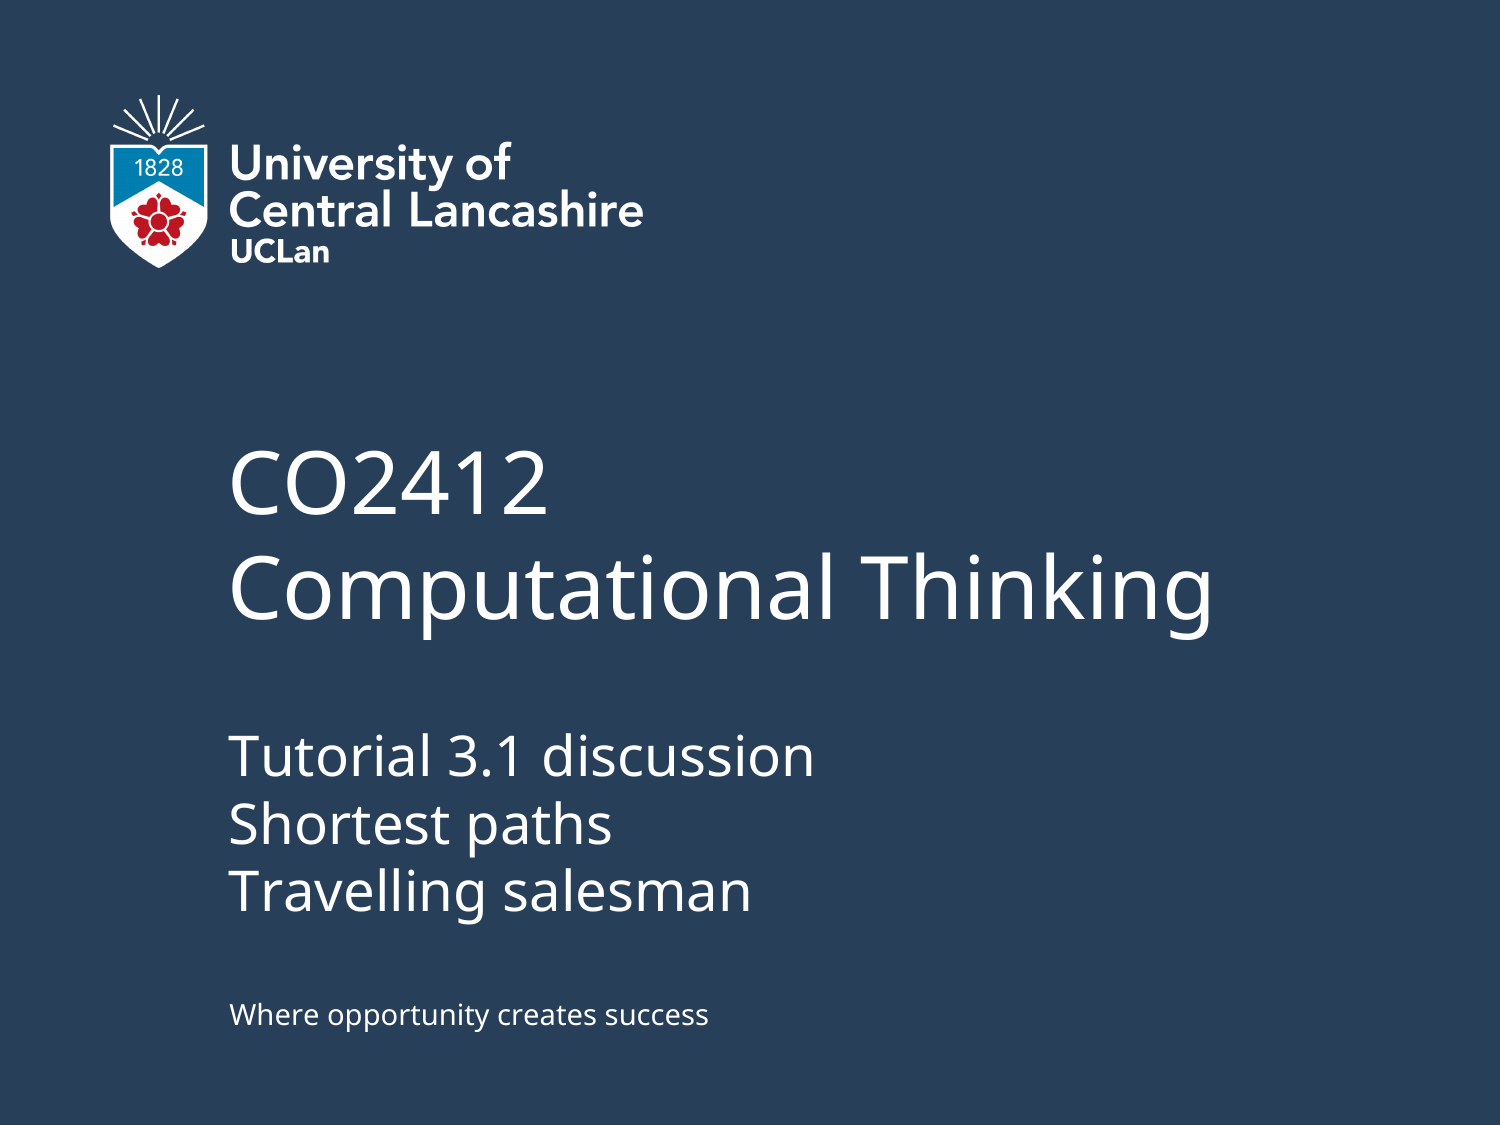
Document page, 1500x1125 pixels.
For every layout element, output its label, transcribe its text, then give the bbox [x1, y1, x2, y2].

picture [110, 95, 643, 268]
text_box Tutorial 3.1 discussion Shortest paths Travelling salesman [214, 701, 1343, 943]
text_box CO2412 Computational Thinking [212, 411, 1341, 653]
